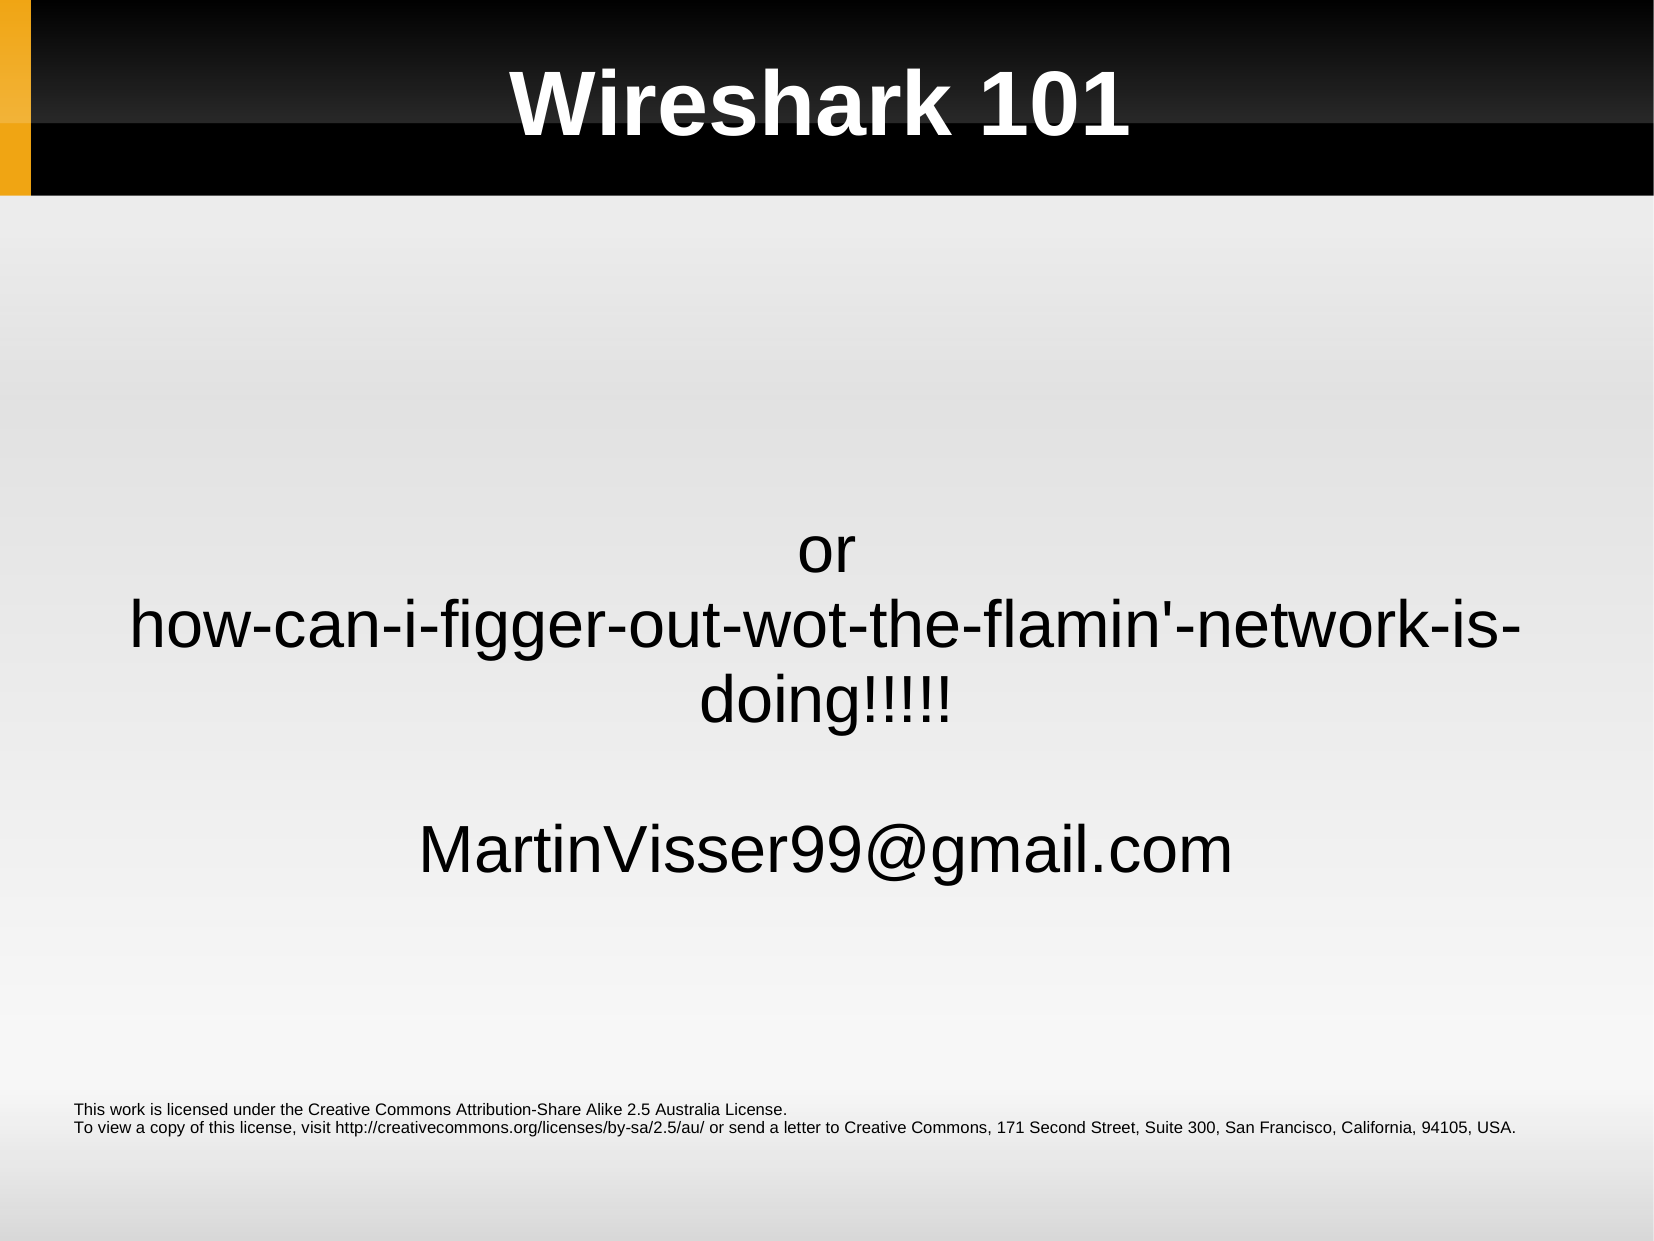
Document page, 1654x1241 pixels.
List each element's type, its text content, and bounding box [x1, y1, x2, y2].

title Wireshark 101 [76, 0, 1565, 208]
subtitle or how-can-i-figger-out-wot-the-flamin'-network-is-doing!!!!! MartinVisser99@gmail.com [82, 290, 1571, 1092]
picture [0, 0, 1654, 1241]
text_box This work is licensed under the Creative Commons Attribution-Share Alike 2.5 Australia License. To view a copy of this license, visit http://creativecommons.org/licenses/by-sa/2.5/au/ or send a letter to Creative Commons, 171 Second Street, Suite 300, San Francisco, California, 94105, USA. [59, 1092, 1625, 1184]
